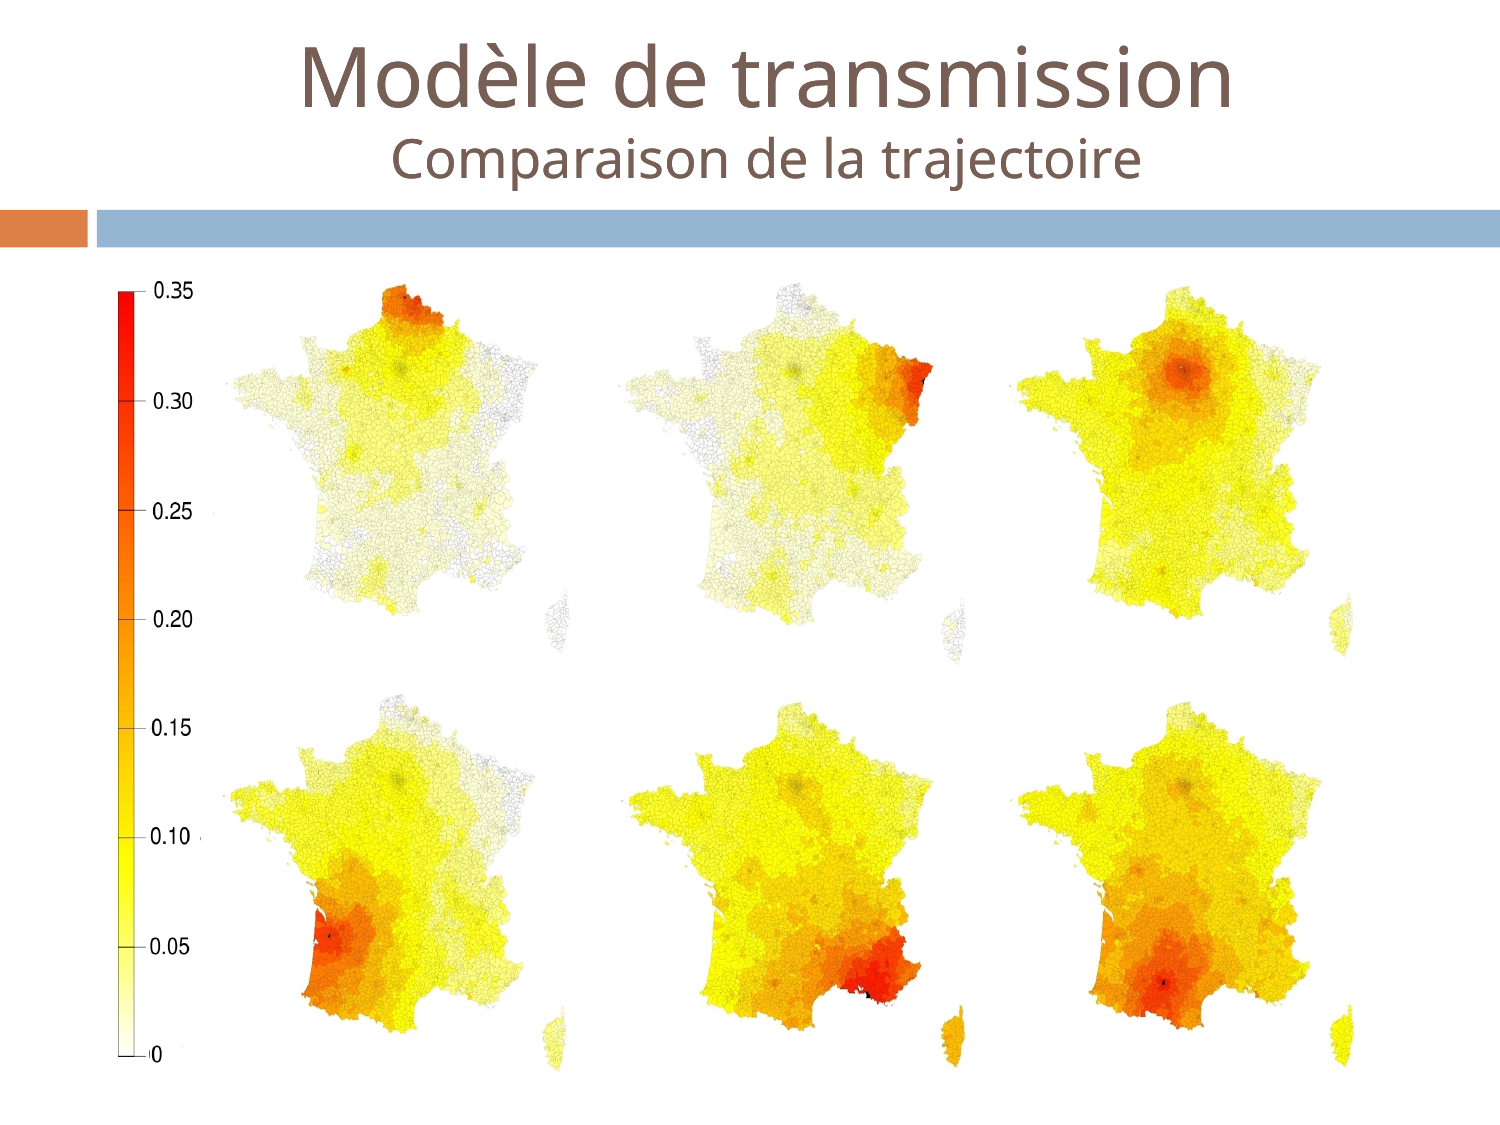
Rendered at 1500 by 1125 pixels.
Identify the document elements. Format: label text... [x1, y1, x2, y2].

picture [118, 271, 1371, 1116]
text_box Modèle de transmission Comparaison de la trajectoire [0, 13, 1500, 201]
